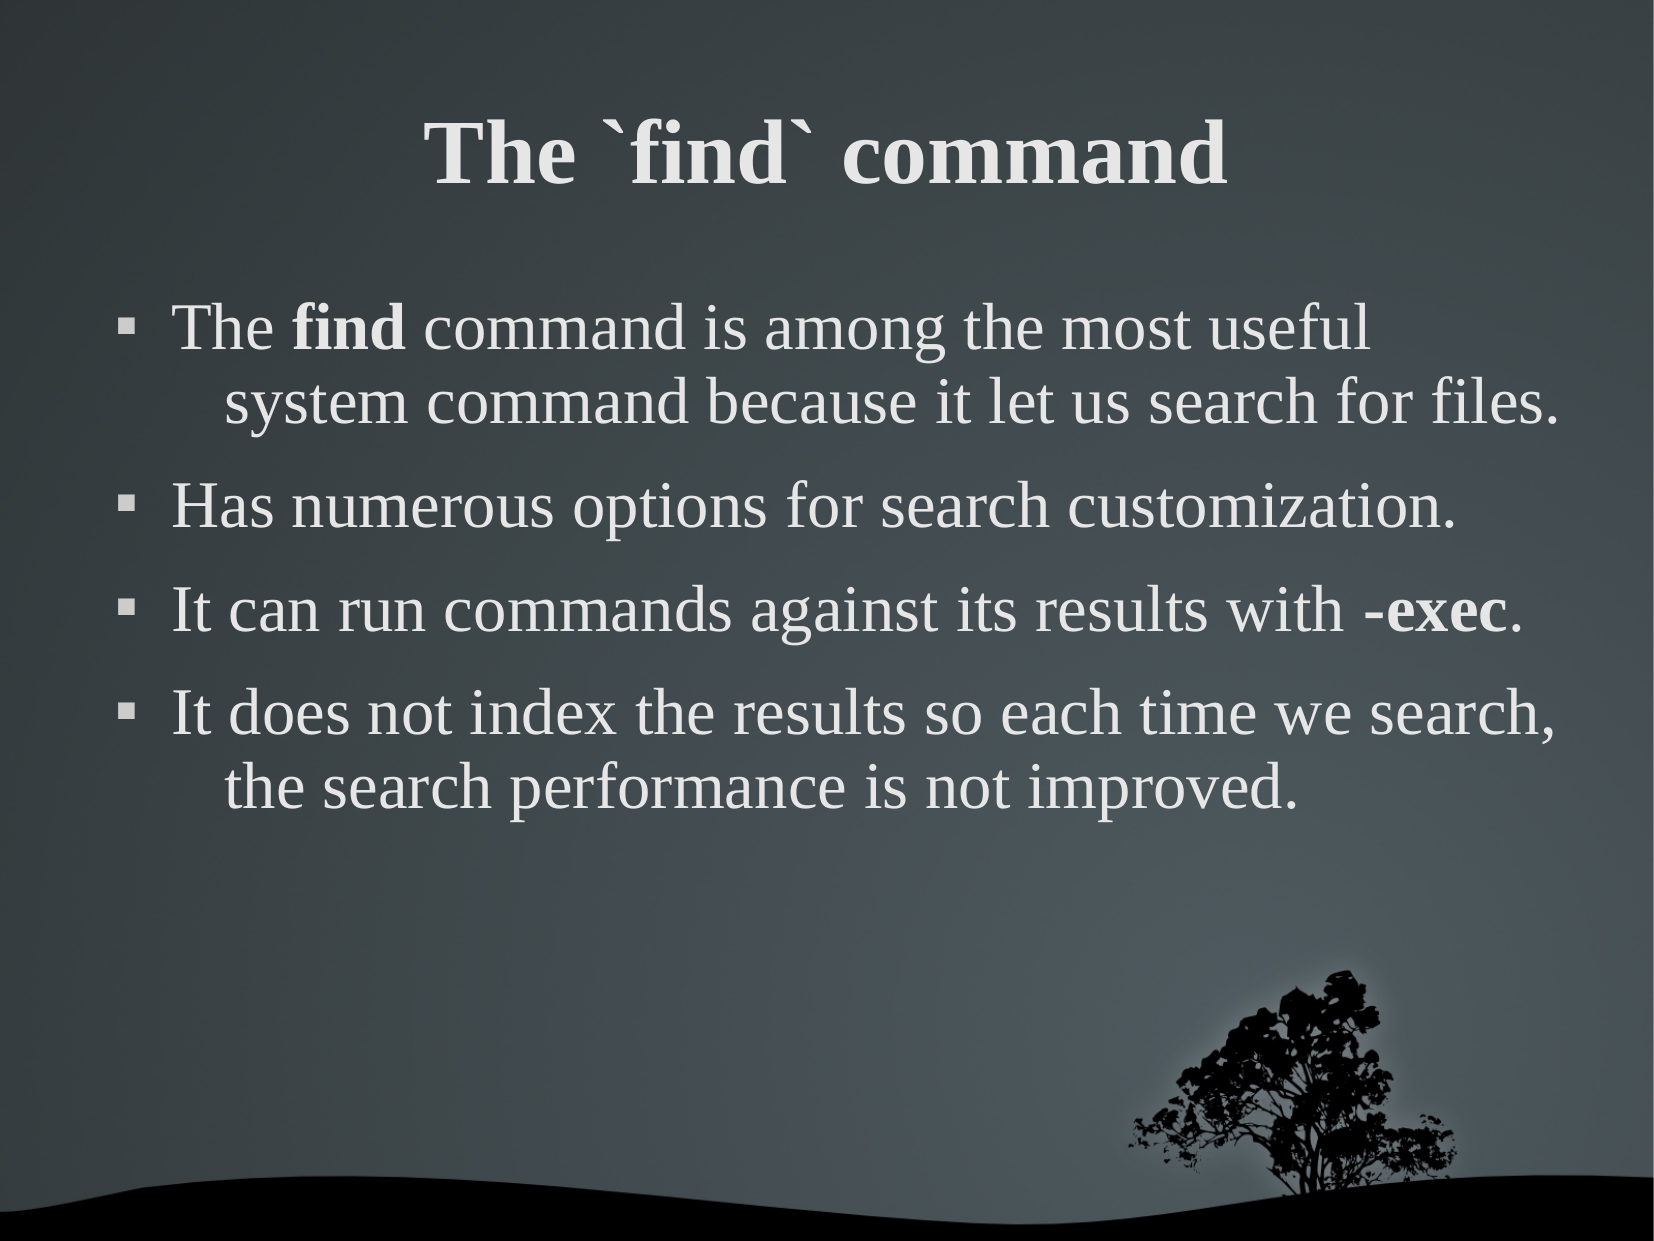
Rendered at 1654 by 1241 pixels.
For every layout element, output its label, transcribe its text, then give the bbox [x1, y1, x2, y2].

list The find command is among the most useful system command because it let us search for files. Has numerous options for search customization. It can run commands against its results with -exec. It does not index the results so each time we search, the search performance is not improved. [82, 290, 1571, 1119]
title The `find` command [82, 49, 1571, 257]
picture [0, 0, 1654, 1241]
